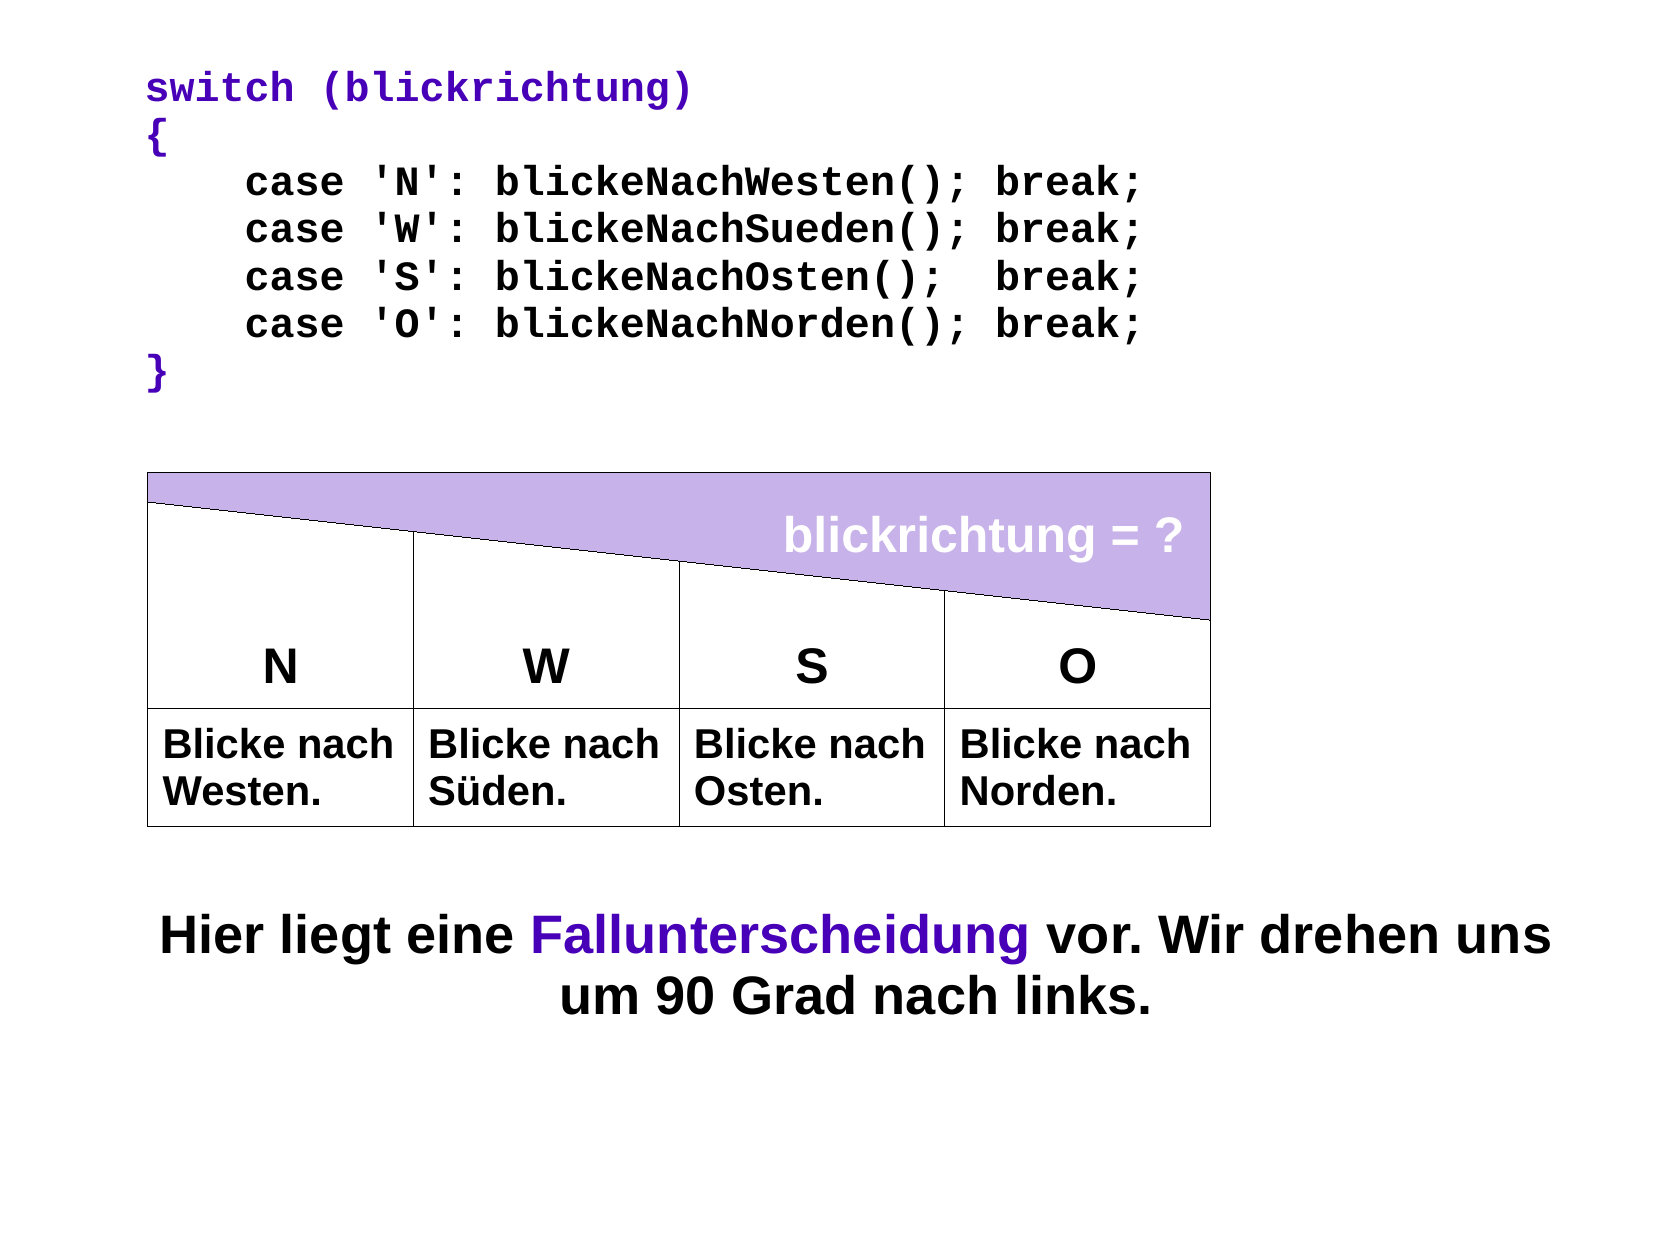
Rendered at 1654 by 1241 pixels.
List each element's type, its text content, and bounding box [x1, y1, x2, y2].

text_box Blicke nach Süden. [413, 708, 679, 827]
text_box S [679, 561, 944, 708]
text_box O [944, 590, 1211, 708]
text_box Hier liegt eine Fallunterscheidung vor. Wir drehen uns um 90 Grad nach links. [118, 897, 1595, 1037]
text_box W [413, 531, 679, 708]
text_box blickrichtung = ? [147, 472, 1211, 620]
text_box Blicke nach Osten. [679, 708, 944, 827]
text_box Blicke nach Norden. [944, 708, 1211, 827]
text_box switch (blickrichtung) { case 'N': blickeNachWesten(); break; case 'W': blickeNachSueden(); break; case 'S': blickeNachOsten(); break; case 'O': blickeNachNorden(); break; } [129, 59, 1607, 409]
text_box N [147, 501, 413, 709]
text_box Blicke nach Westen. [147, 709, 413, 827]
